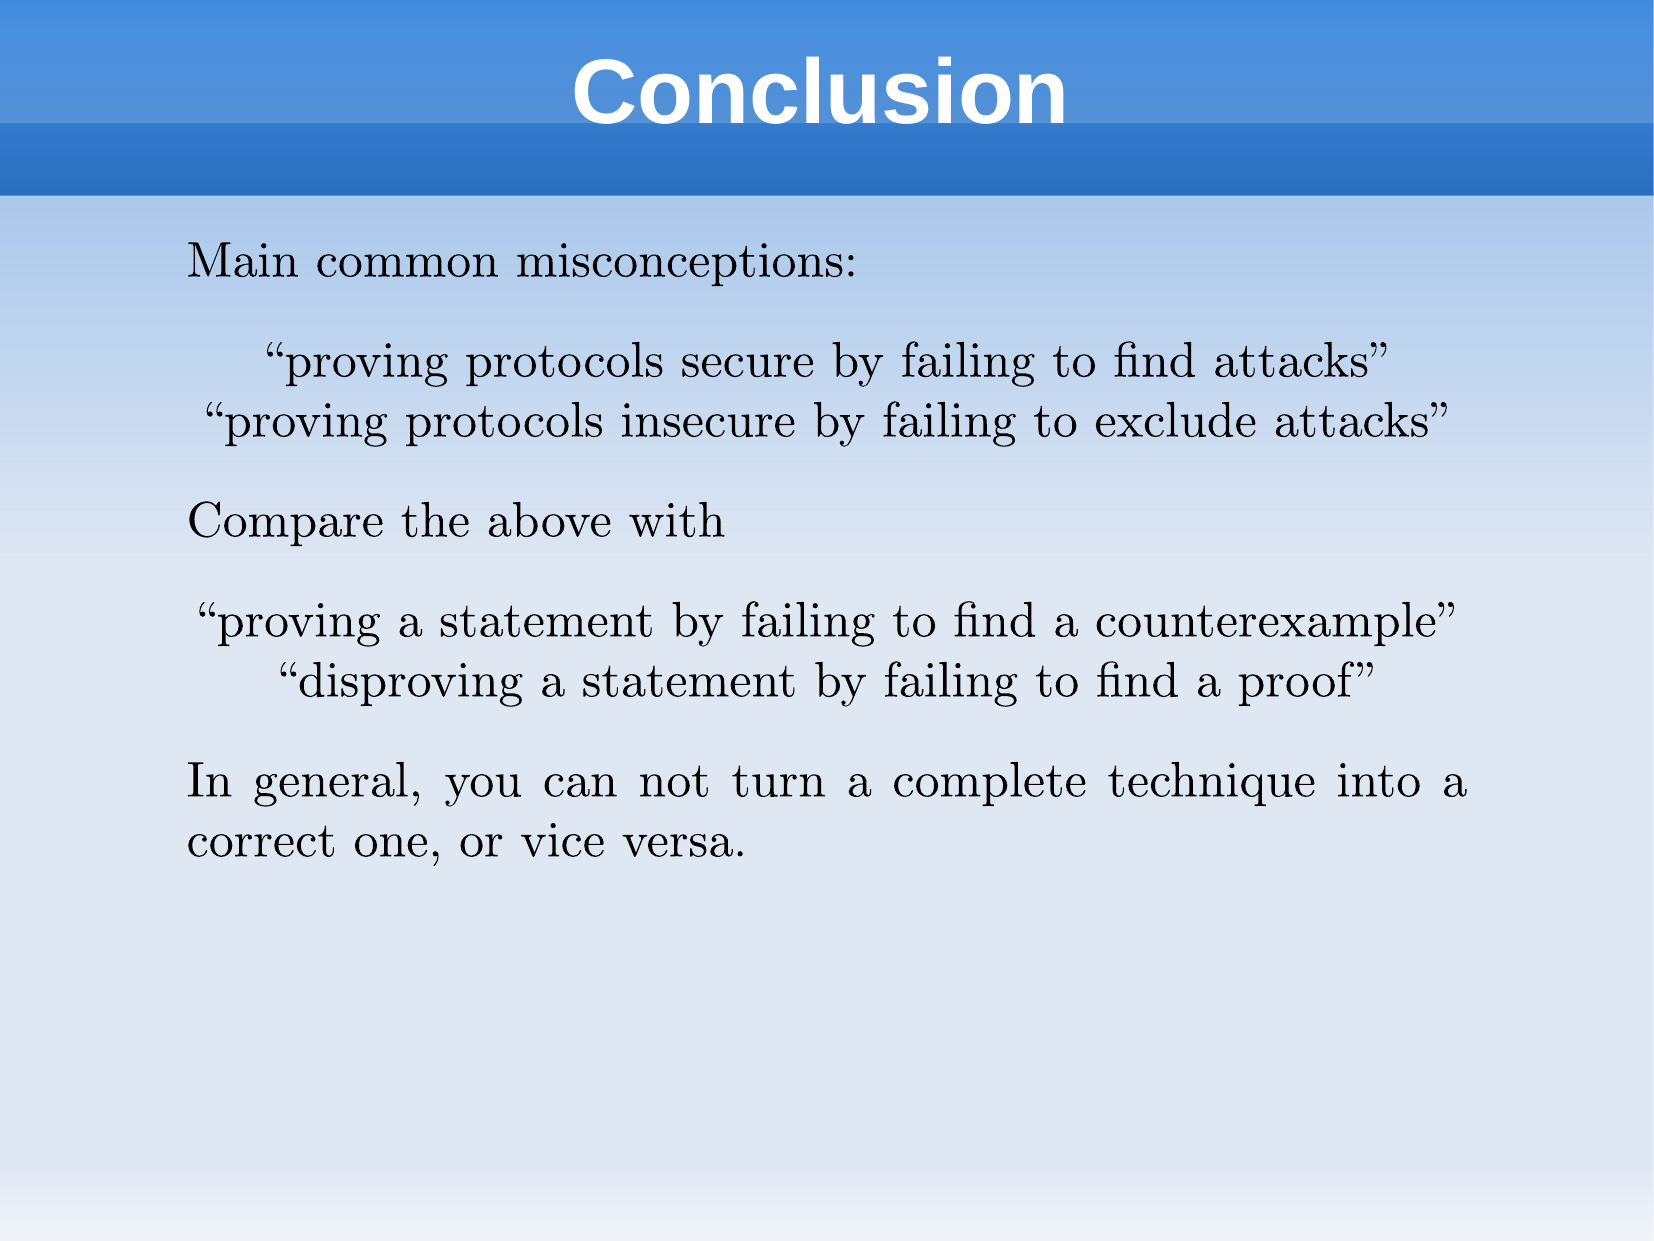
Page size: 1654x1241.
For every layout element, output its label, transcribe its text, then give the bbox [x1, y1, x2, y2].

picture [0, 0, 1654, 1241]
title Conclusion [76, 0, 1565, 188]
